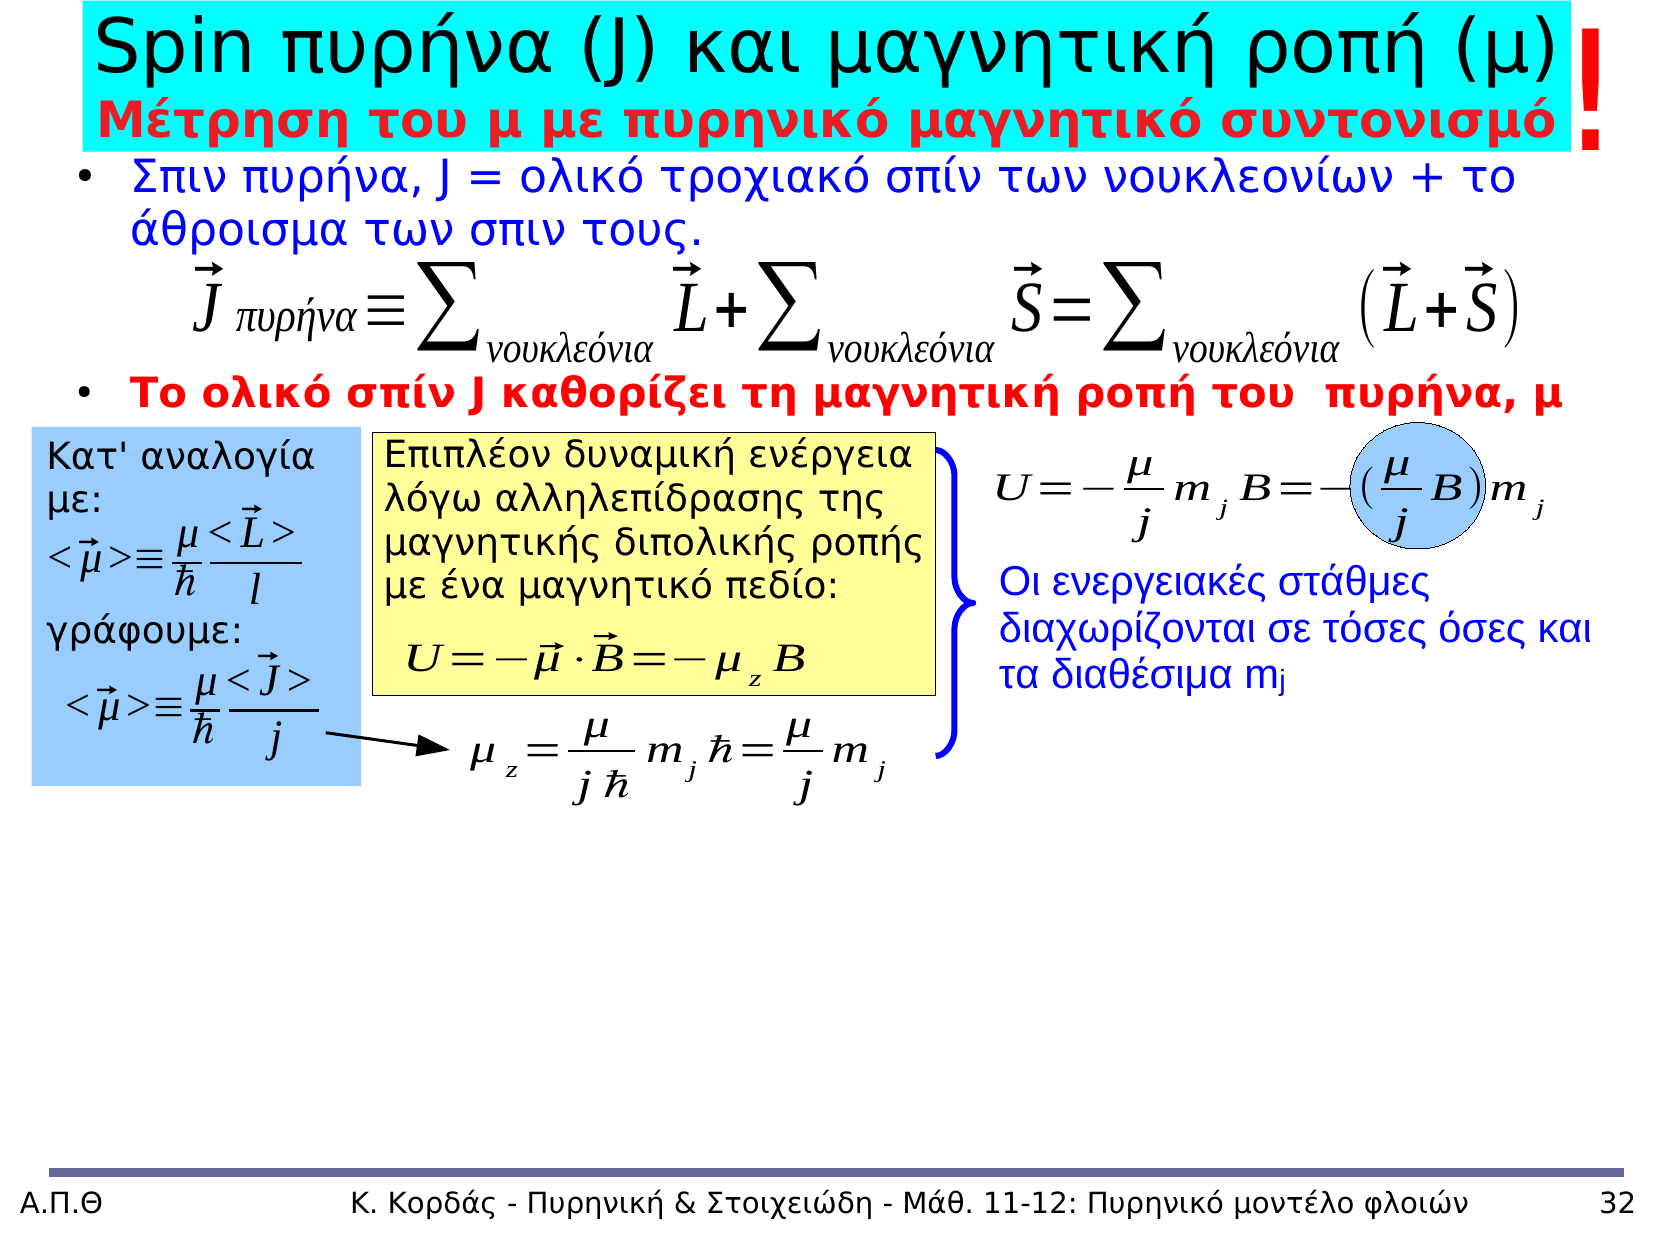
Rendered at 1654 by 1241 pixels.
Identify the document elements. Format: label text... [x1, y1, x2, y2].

title Spin πυρήνα (J) και μαγνητική ροπή (μ) Μέτρηση του μ με πυρηνικό μαγνητικό συντονισμό [82, 0, 1542, 150]
text_box ! [1542, 0, 1581, 198]
chart [389, 628, 821, 692]
chart [53, 650, 332, 763]
text_box Οι ενεργειακές στάθμες διαχωρίζονται σε τόσες όσες και τα διαθέσιμα mj [984, 550, 1628, 721]
chart [456, 694, 902, 808]
text_box Επιπλέον δυναμική ενέργεια λόγω αλληλεπίδρασης της μαγνητικής διπολικής ροπής με ένα μαγνητικό πεδίο: [369, 425, 956, 617]
chart [978, 434, 1561, 545]
text_box Κατ' αναλογία με: γράφουμε: [31, 426, 362, 787]
list Σπιν πυρήνα, J = ολικό τροχιακό σπίν των νουκλεονίων + το άθροισμα των σπιν τους. Το ολικό σπίν J καθορίζει τη μαγνητική ροπή του πυρήνα, μ [59, 150, 1654, 1077]
chart [36, 502, 316, 616]
chart [176, 258, 1542, 373]
